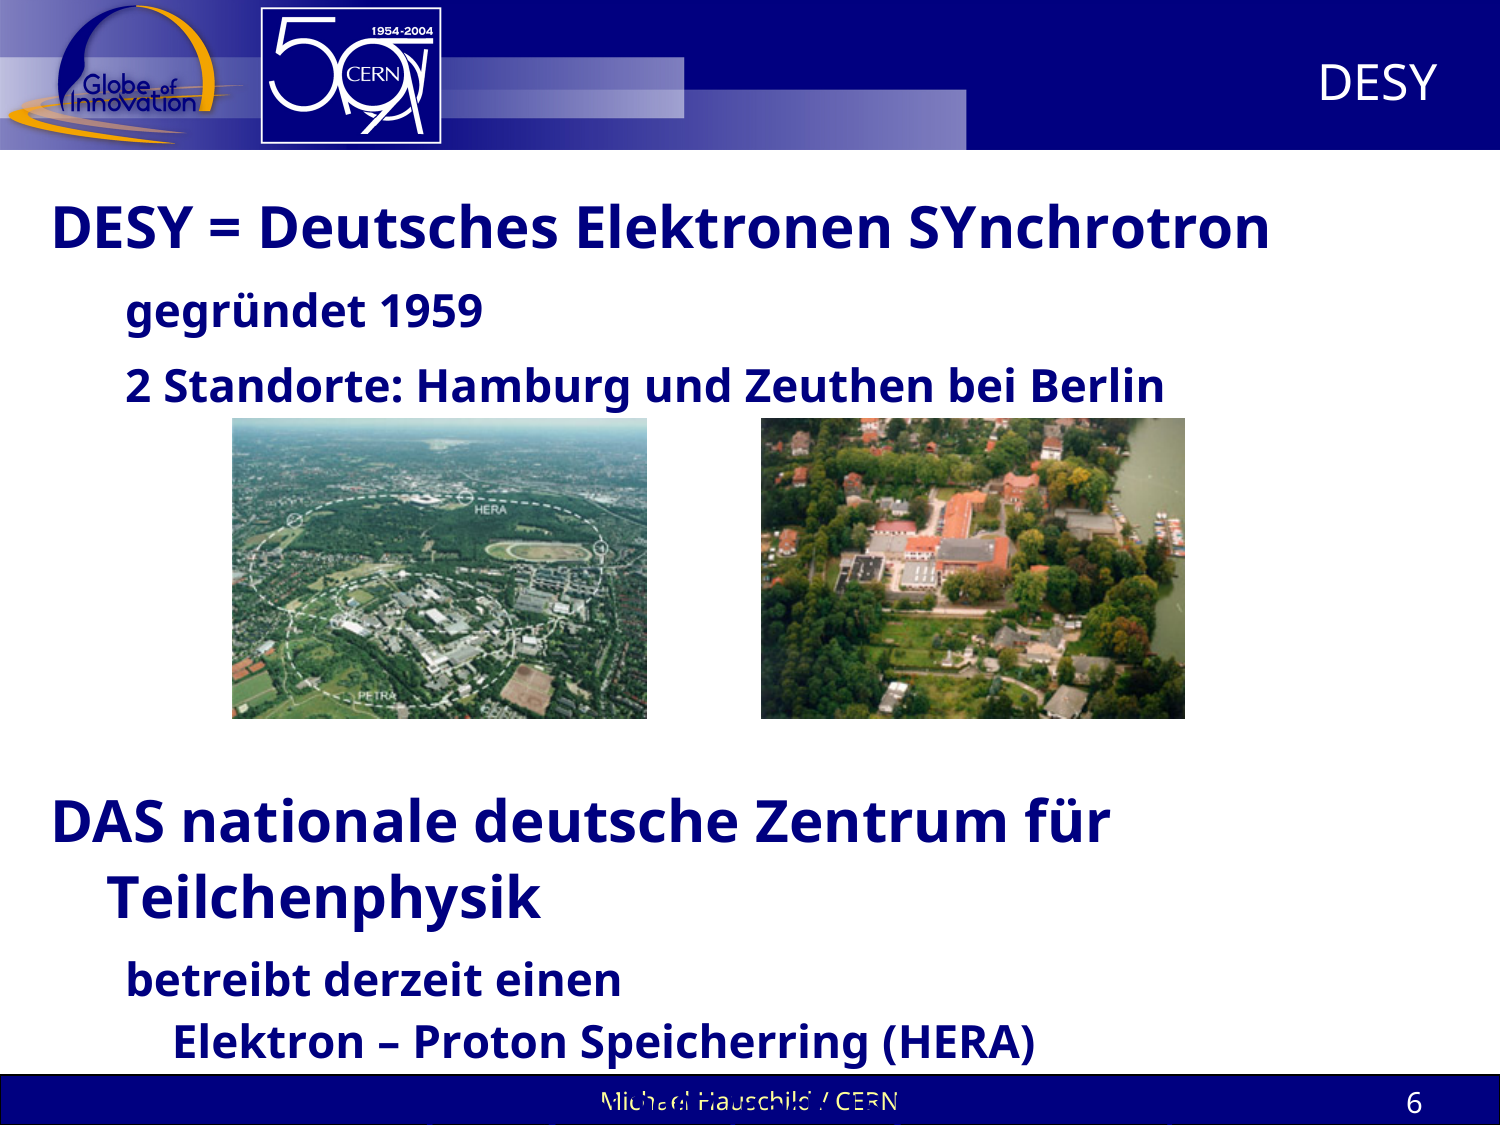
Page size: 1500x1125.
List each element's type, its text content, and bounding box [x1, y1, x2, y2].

picture [0, 0, 1500, 150]
title DESY [450, 37, 1438, 126]
list DESY = Deutsches Elektronen SYnchrotron gegründet 1959 2 Standorte: Hamburg und Zeuthen bei Berlin DAS nationale deutsche Zentrum für Teilchenphysik betreibt derzeit einen Elektron – Proton Speicherring (HERA) Abschaltung Ende Juni 2007 (nach 15 Jahren Betrieb) [50, 187, 1438, 1055]
picture [761, 418, 1185, 719]
picture [232, 418, 647, 719]
